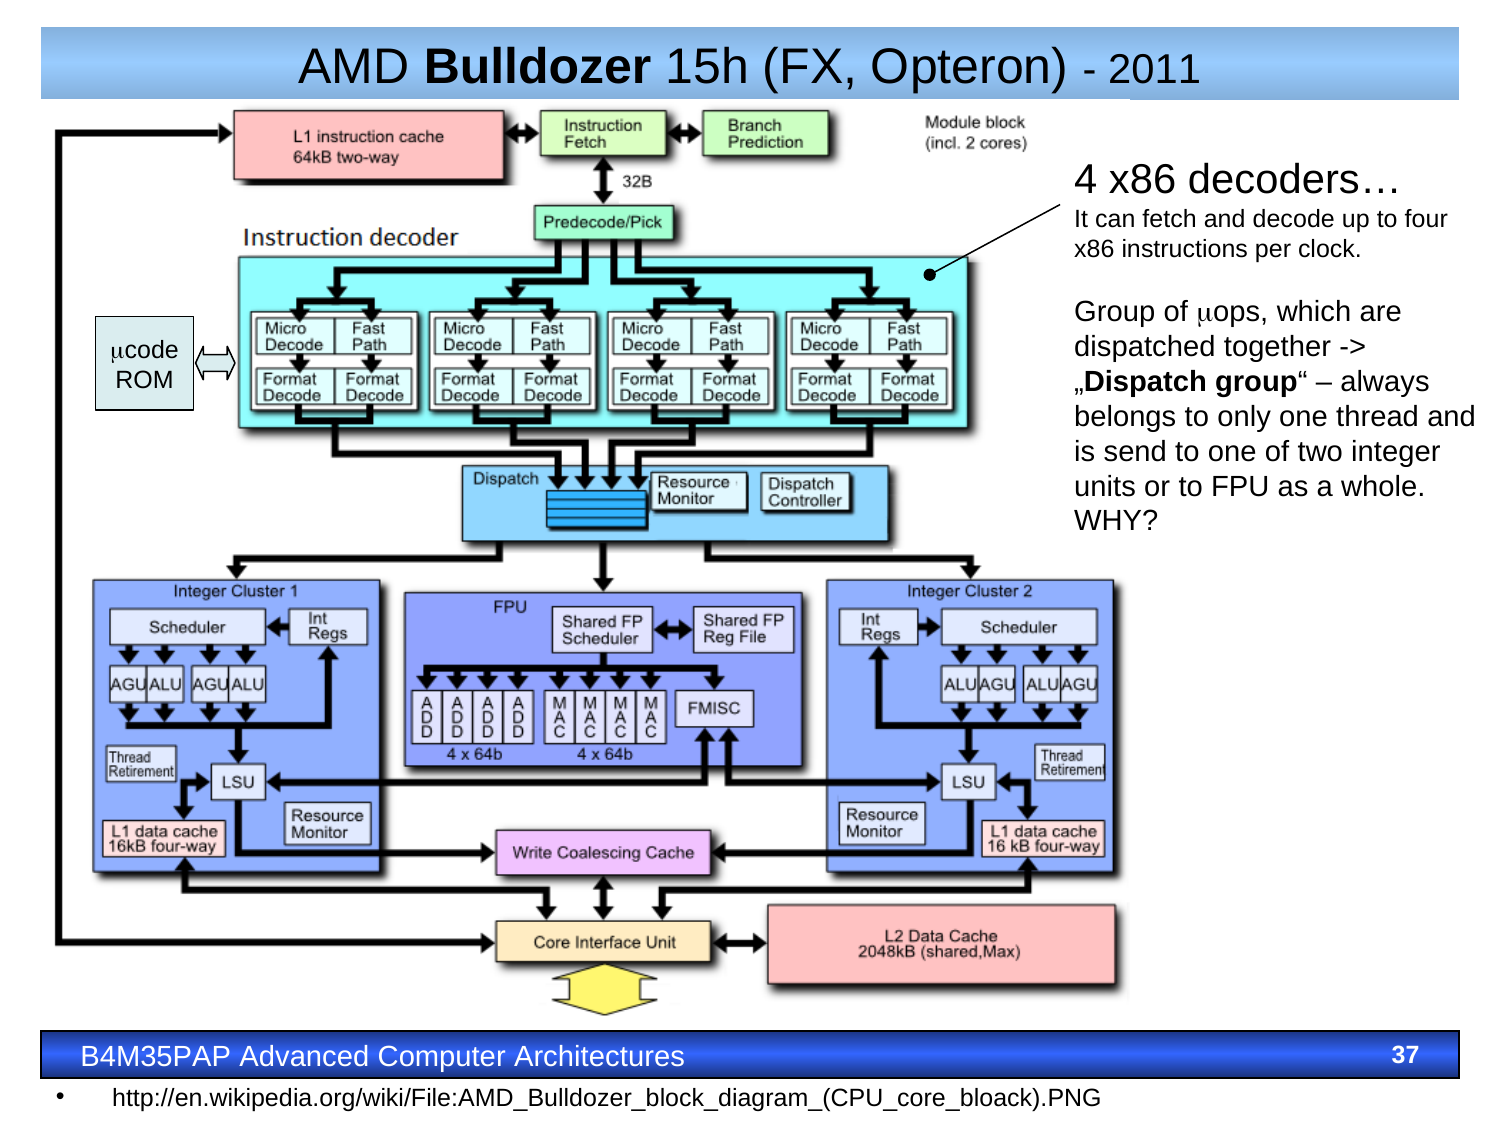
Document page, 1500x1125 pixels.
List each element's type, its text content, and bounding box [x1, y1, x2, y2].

text_box 4 x86 decoders… It can fetch and decode up to four x86 instructions per clock. Group of ops, which are dispatched together -> „Dispatch group“ – always belongs to only one thread and is send to one of two integer units or to FPU as a whole. WHY? [1059, 144, 1500, 545]
text_box http://en.wikipedia.org/wiki/File:AMD_Bulldozer_block_diagram_(CPU_core_bloack).PNG [41, 1073, 1350, 1125]
picture [41, 99, 1130, 1024]
title AMD Bulldozer 15h (FX, Opteron) - 2011 [41, 27, 1459, 100]
text_box code ROM [95, 316, 194, 410]
text_box [195, 346, 235, 380]
